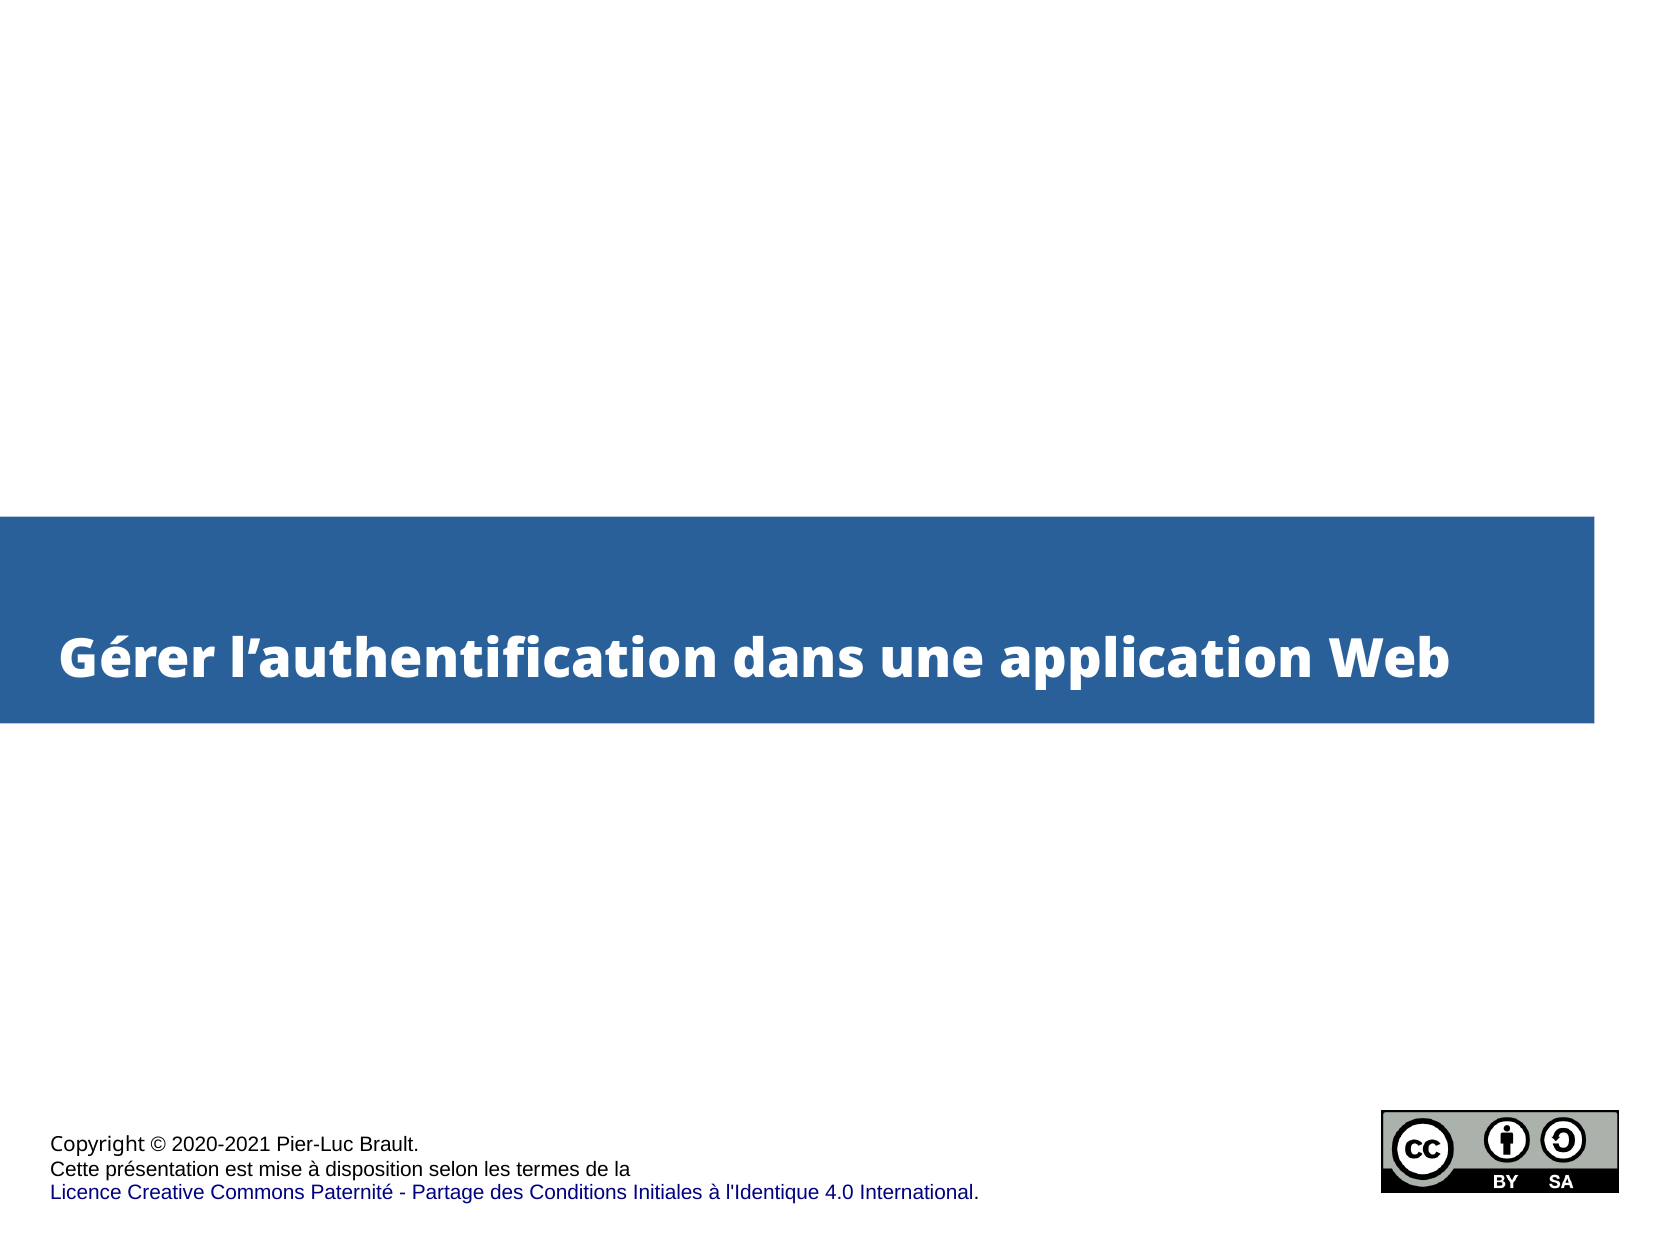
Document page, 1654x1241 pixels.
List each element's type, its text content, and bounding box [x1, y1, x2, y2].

title Gérer l’authentification dans une application Web [59, 546, 1595, 694]
text_box Copyright © 2020-2021 Pier-Luc Brault. Cette présentation est mise à disposition selon les termes de la Licence Creative Commons Paternité - Partage des Conditions Initiales à l'Identique 4.0 International. [35, 1122, 1099, 1214]
picture [1381, 1110, 1619, 1193]
